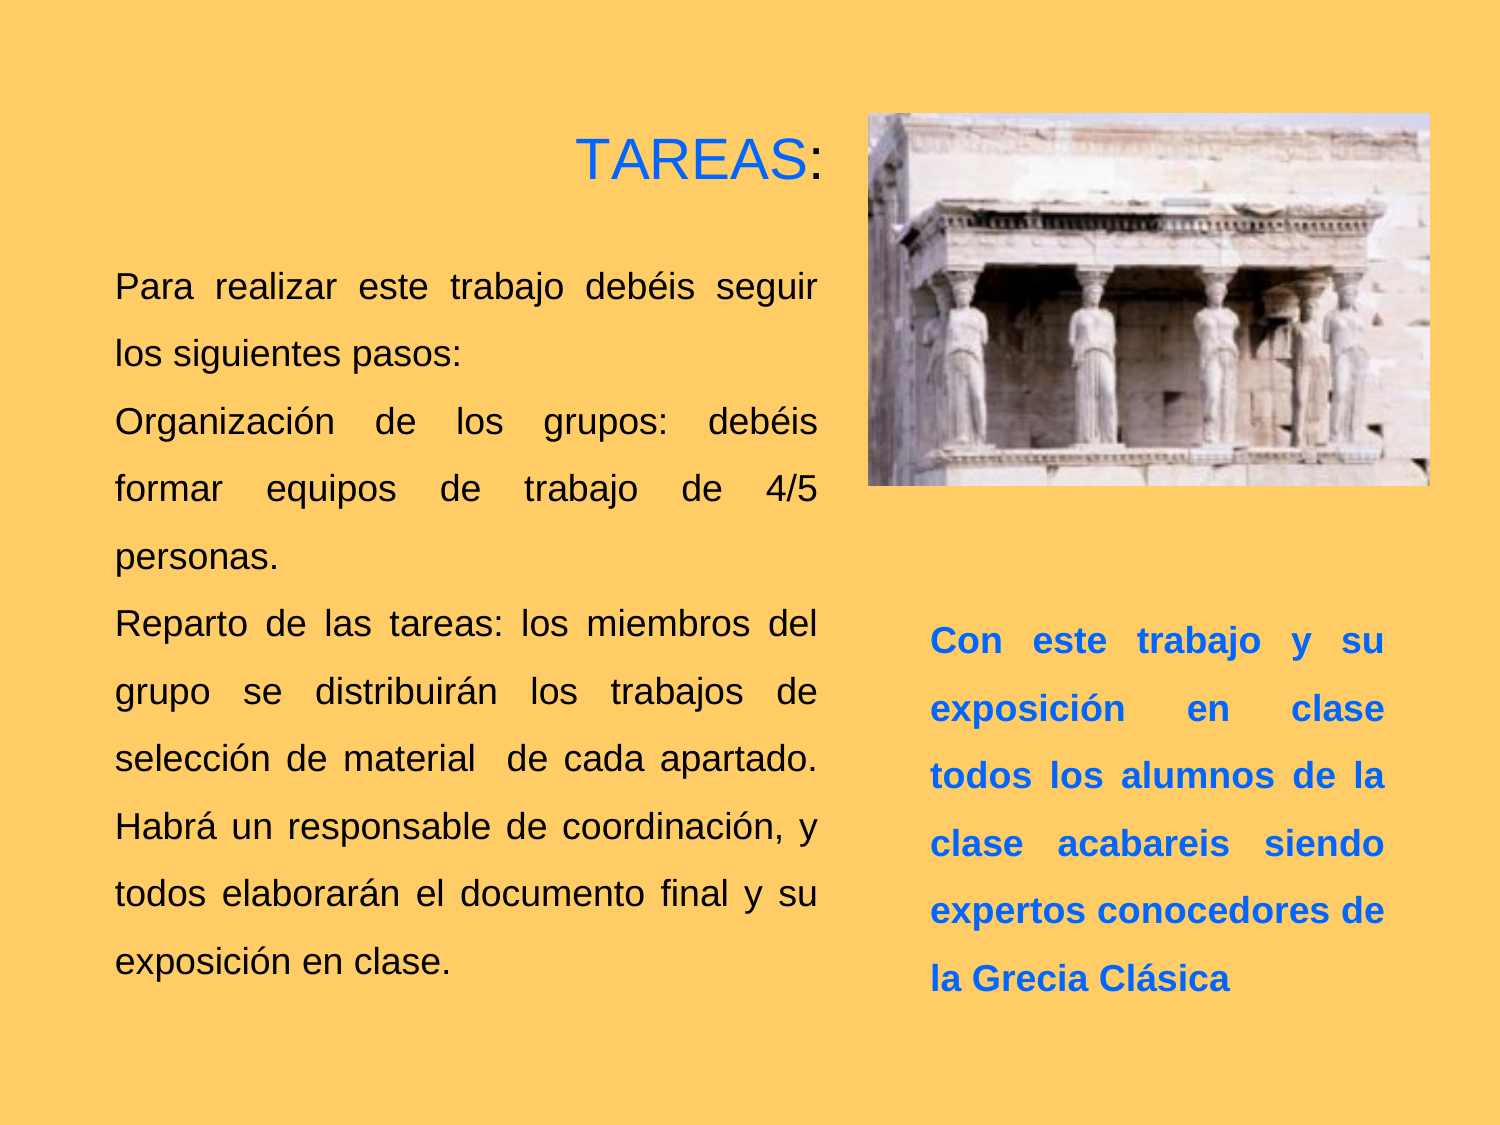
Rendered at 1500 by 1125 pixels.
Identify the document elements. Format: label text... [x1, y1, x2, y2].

text_box Para realizar este trabajo debéis seguir los siguientes pasos: Organización de los grupos: debéis formar equipos de trabajo de 4/5 personas. Reparto de las tareas: los miembros del grupo se distribuirán los trabajos de selección de material de cada apartado. Habrá un responsable de coordinación, y todos elaborarán el documento final y su exposición en clase. [100, 231, 833, 1058]
picture [868, 113, 1430, 486]
text_box Con este trabajo y su exposición en clase todos los alumnos de la clase acabareis siendo expertos conocedores de la Grecia Clásica [915, 586, 1400, 1007]
text_box TAREAS: [560, 113, 857, 200]
